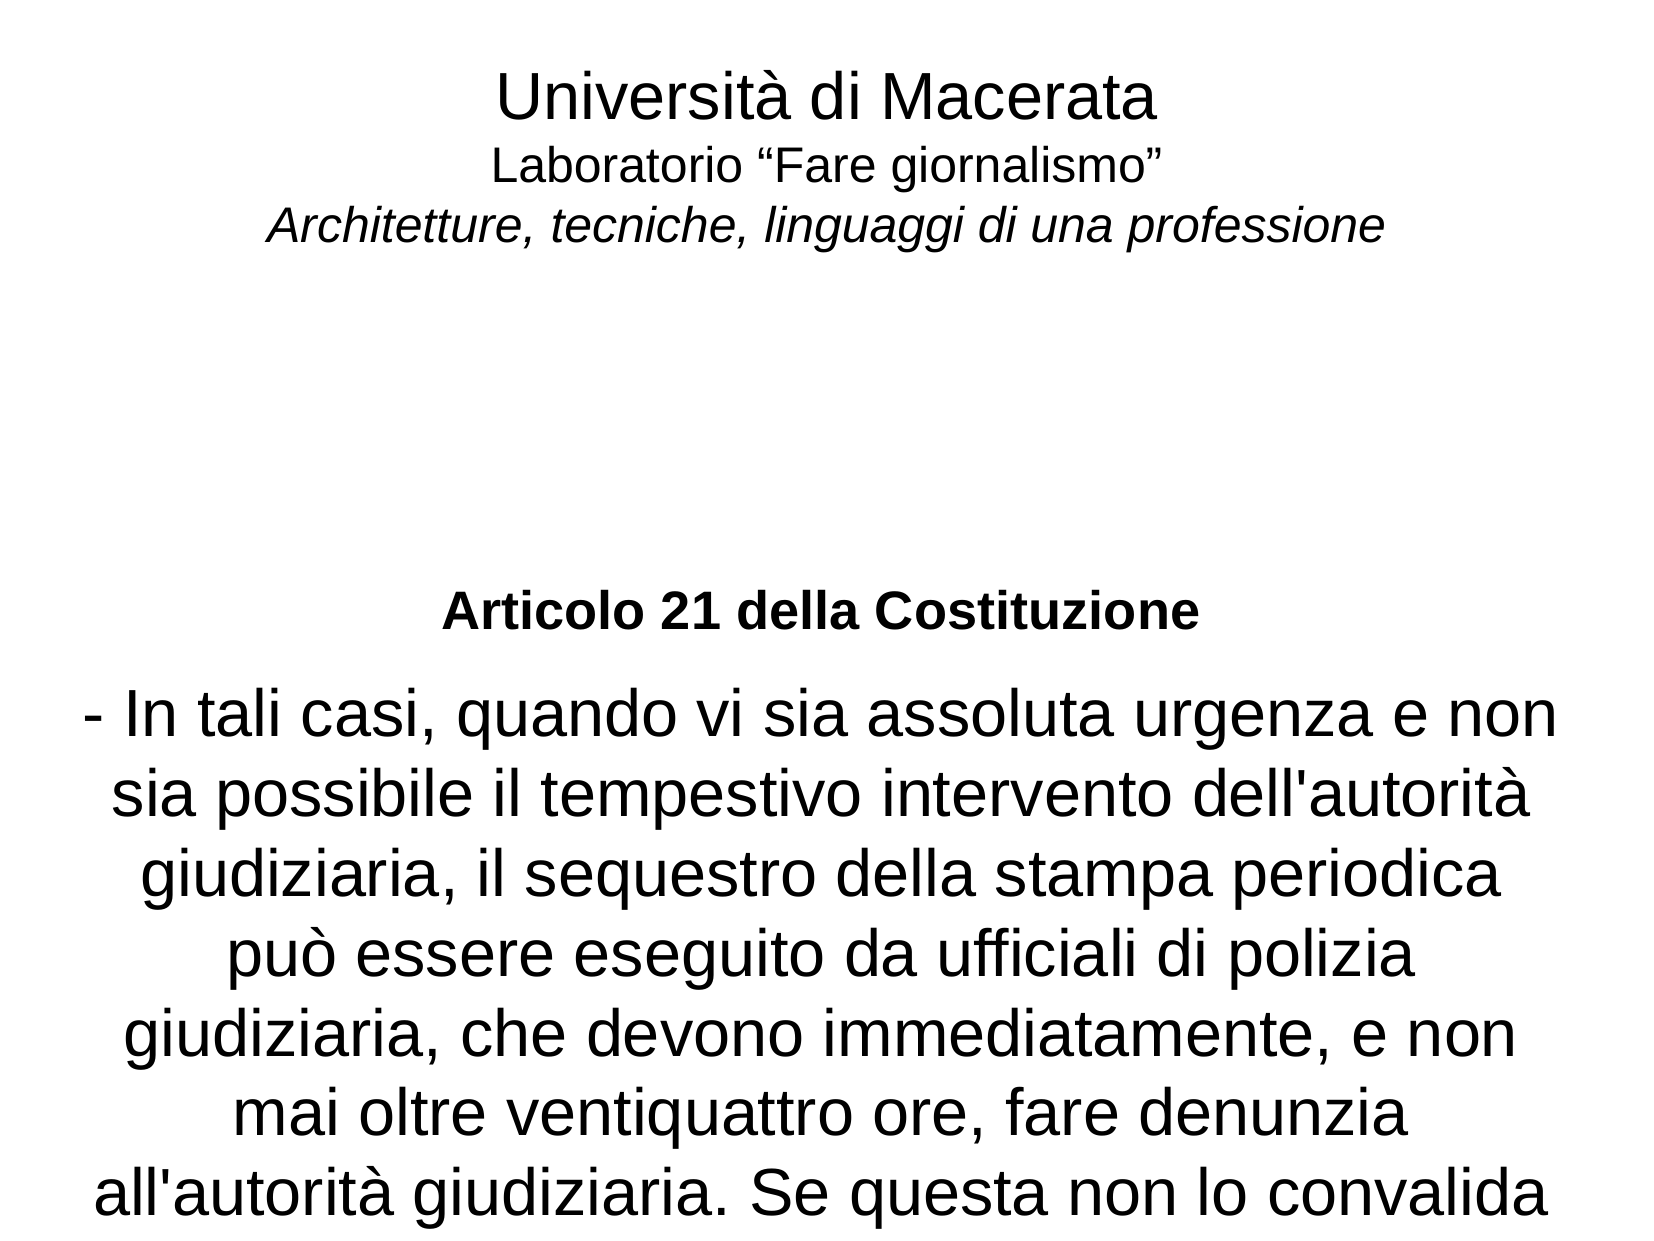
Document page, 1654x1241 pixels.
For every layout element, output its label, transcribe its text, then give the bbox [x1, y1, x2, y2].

title Università di Macerata Laboratorio “Fare giornalismo” Architetture, tecniche, linguaggi di una professione [82, 49, 1571, 257]
subtitle Articolo 21 della Costituzione - In tali casi, quando vi sia assoluta urgenza e non sia possibile il tempestivo intervento dell'autorità giudiziaria, il sequestro della stampa periodica può essere eseguito da ufficiali di polizia giudiziaria, che devono immediatamente, e non mai oltre ventiquattro ore, fare denunzia all'autorità giudiziaria. Se questa non lo convalida nelle ventiquattro ore successive, il sequestro s'intende revocato e privo d'ogni effetto. [82, 291, 1571, 1235]
